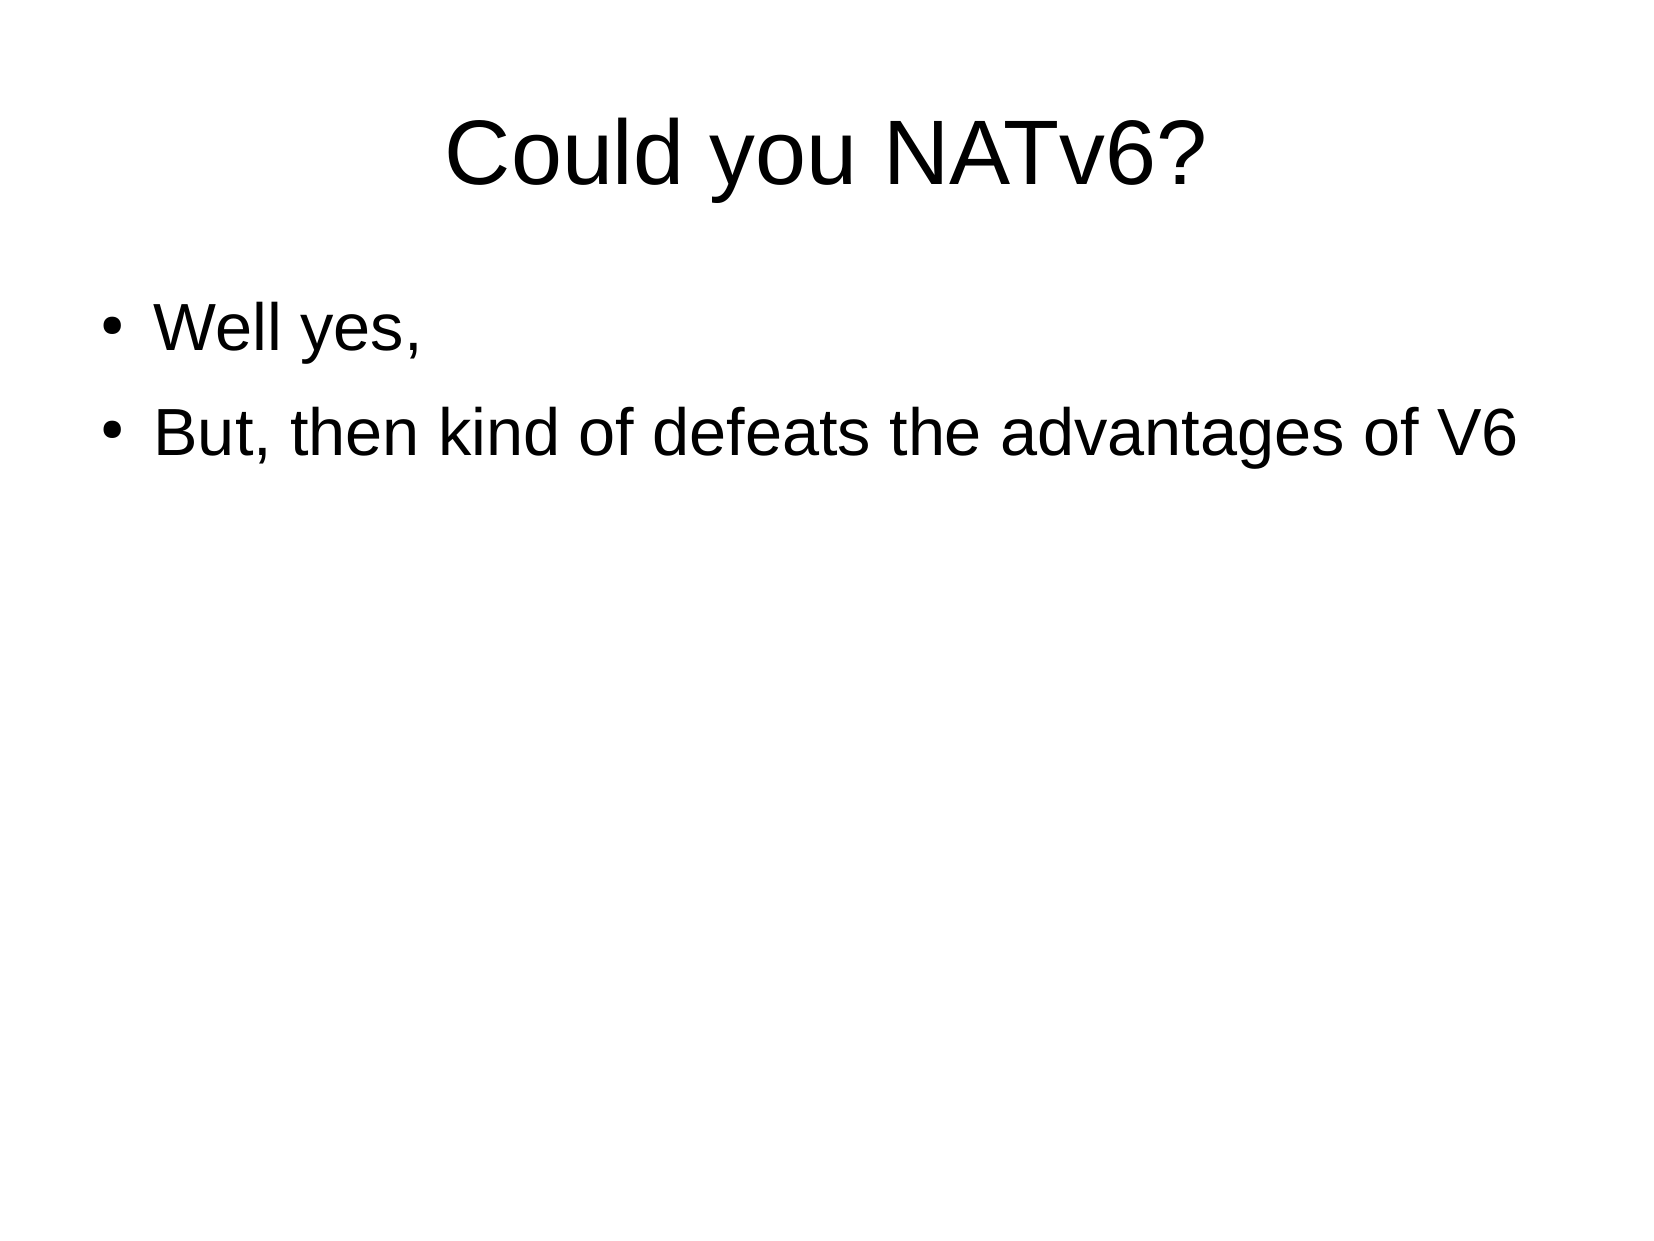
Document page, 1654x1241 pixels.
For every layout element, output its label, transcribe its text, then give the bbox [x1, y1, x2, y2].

list Well yes, But, then kind of defeats the advantages of V6 [82, 290, 1571, 1010]
title Could you NATv6? [82, 49, 1571, 257]
